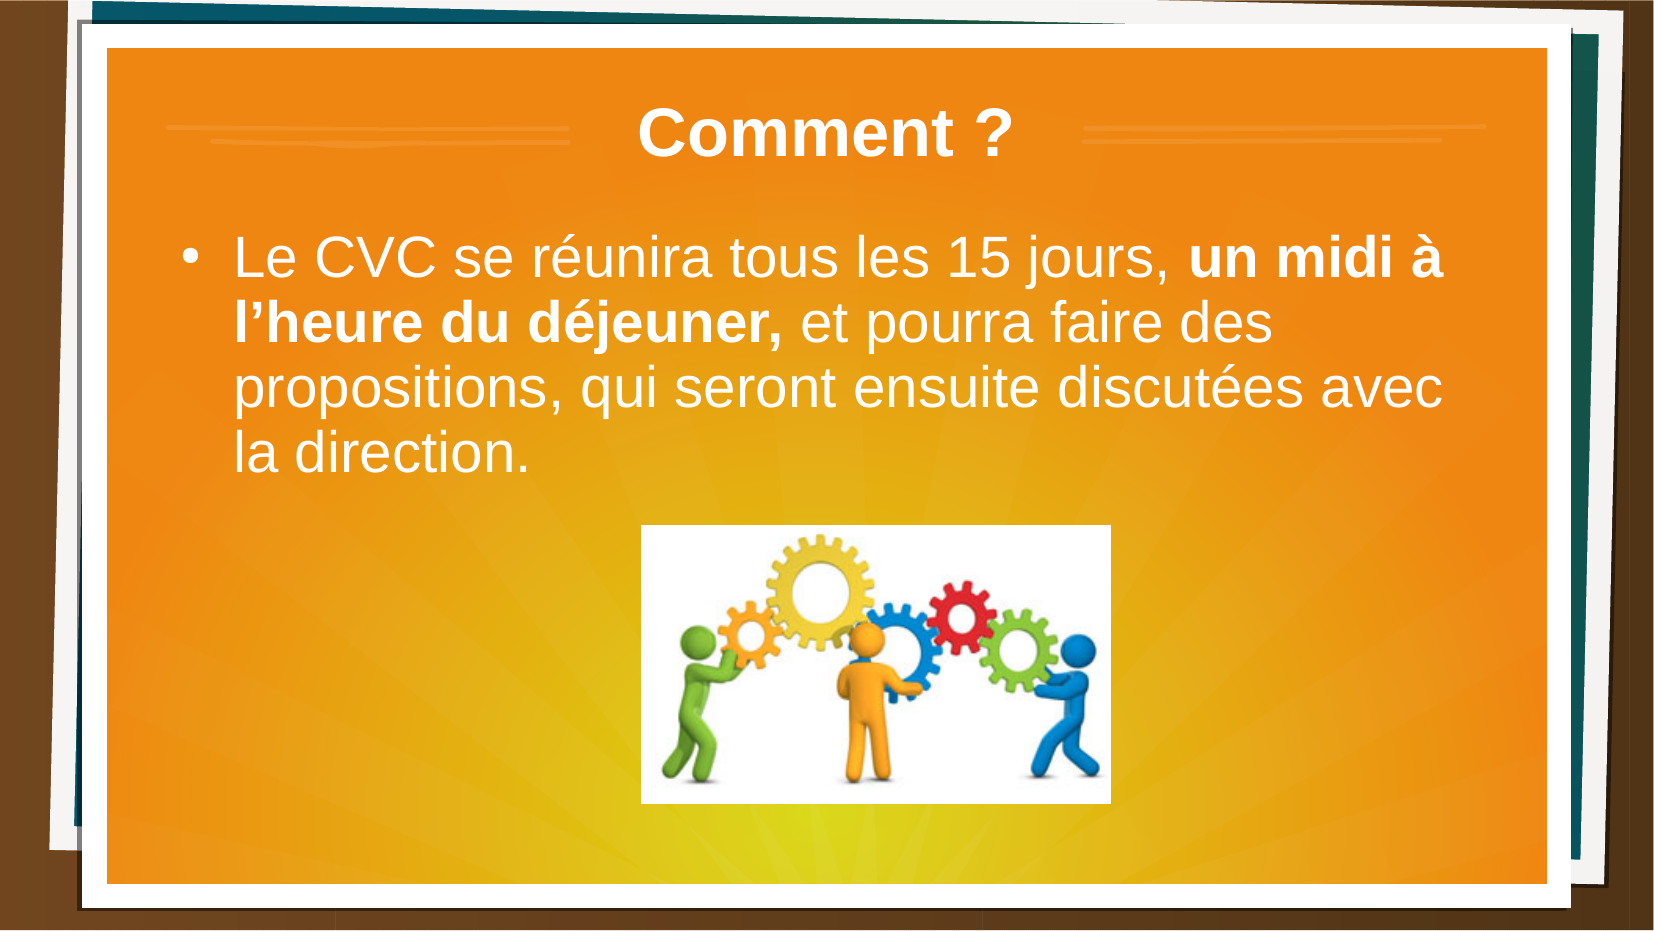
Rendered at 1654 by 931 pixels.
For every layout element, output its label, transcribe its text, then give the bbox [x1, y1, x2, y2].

list Le CVC se réunira tous les 15 jours, un midi à l’heure du déjeuner, et pourra faire des propositions, qui seront ensuite discutées avec la direction. [162, 224, 1492, 815]
title Comment ? [566, 59, 1087, 207]
picture [641, 525, 1111, 804]
